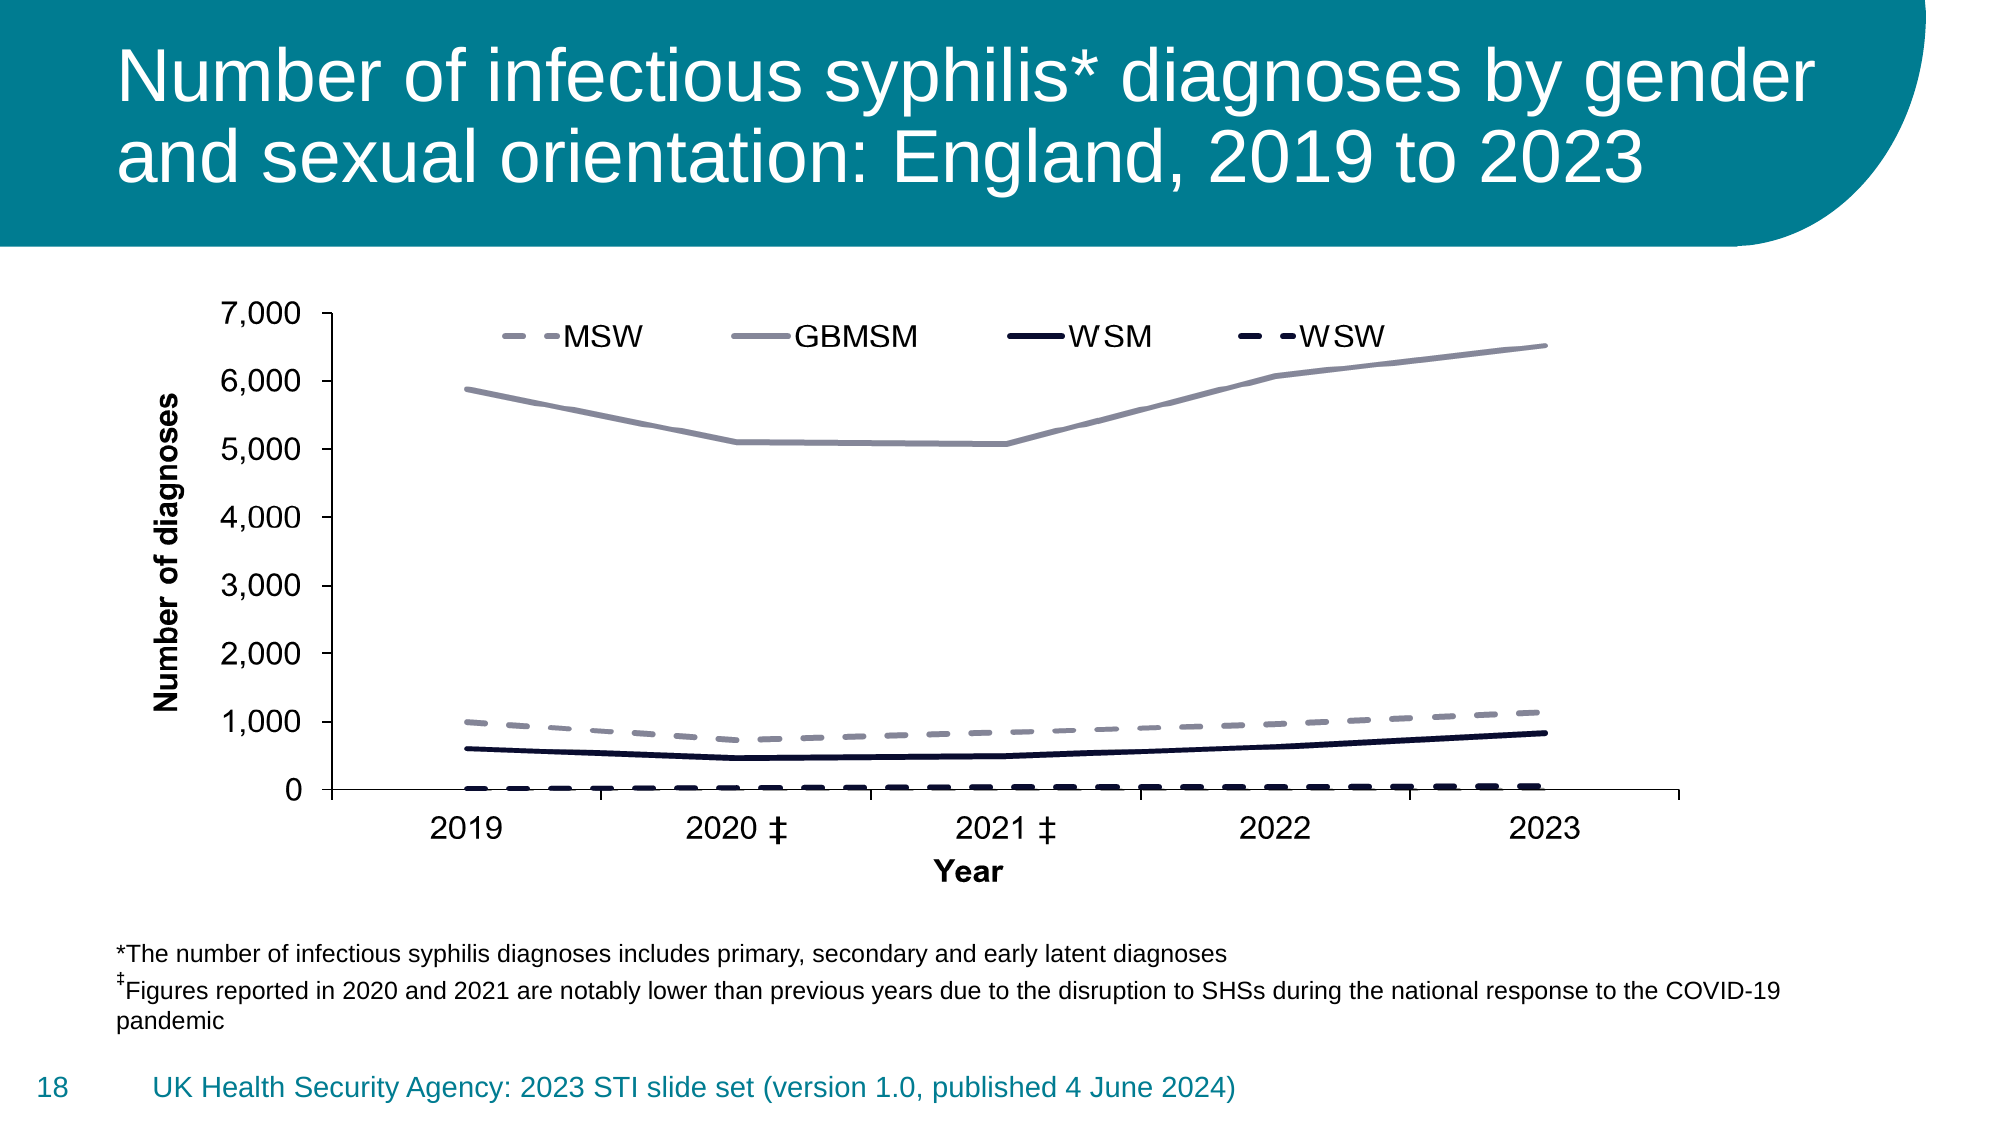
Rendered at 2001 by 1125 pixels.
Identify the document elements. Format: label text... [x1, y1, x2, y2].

text_box UK Health Security Agency: 2023 STI slide set (version 1.0, published 4 June 2024) [137, 1056, 1780, 1116]
title Number of infectious syphilis* diagnoses by gender and sexual orientation: England, 2019 to 2023 [101, 29, 1854, 221]
text_box *The number of infectious syphilis diagnoses includes primary, secondary and early latent diagnoses ‡Figures reported in 2020 and 2021 are notably lower than previous years due to the disruption to SHSs during the national response to the COVID-19 pandemic [101, 930, 1910, 1037]
text_box [21, 1056, 120, 1117]
picture [137, 286, 1740, 930]
